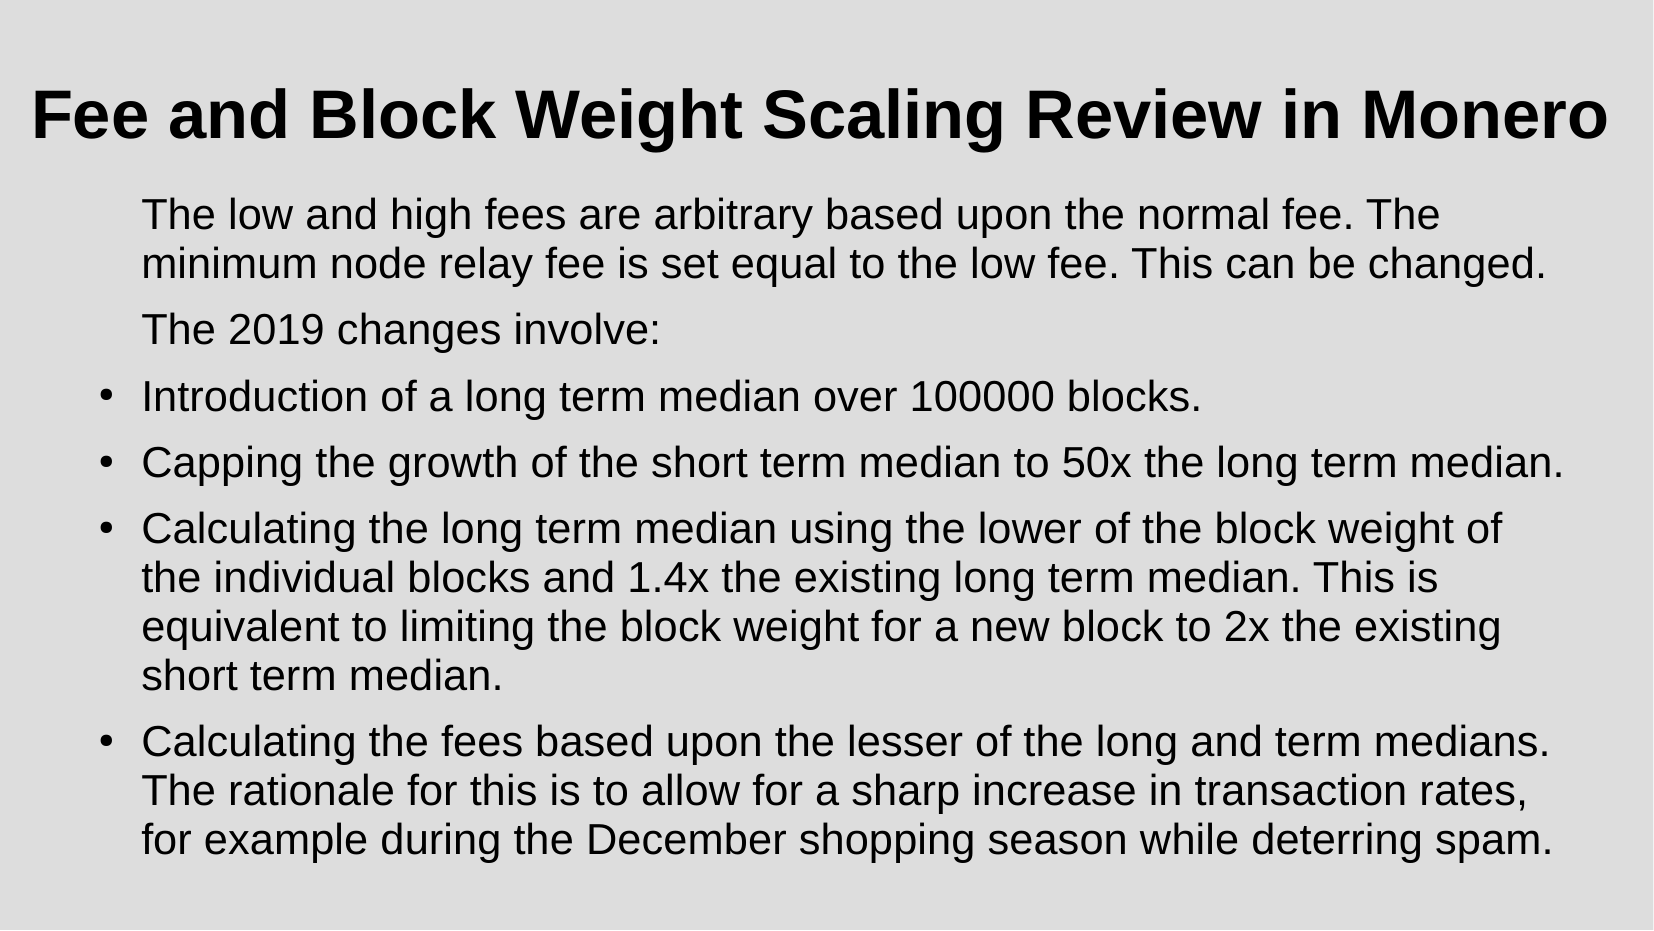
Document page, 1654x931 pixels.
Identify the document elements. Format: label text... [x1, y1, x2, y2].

list The low and high fees are arbitrary based upon the normal fee. The minimum node relay fee is set equal to the low fee. This can be changed. The 2019 changes involve: Introduction of a long term median over 100000 blocks. Capping the growth of the short term median to 50x the long term median. Calculating the long term median using the lower of the block weight of the individual blocks and 1.4x the existing long term median. This is equivalent to limiting the block weight for a new block to 2x the existing short term median. Calculating the fees based upon the lesser of the long and term medians. The rationale for this is to allow for a sharp increase in transaction rates, for example during the December shopping season while deterring spam. [84, 193, 1573, 868]
title Fee and Block Weight Scaling Review in Monero [0, 37, 1642, 193]
